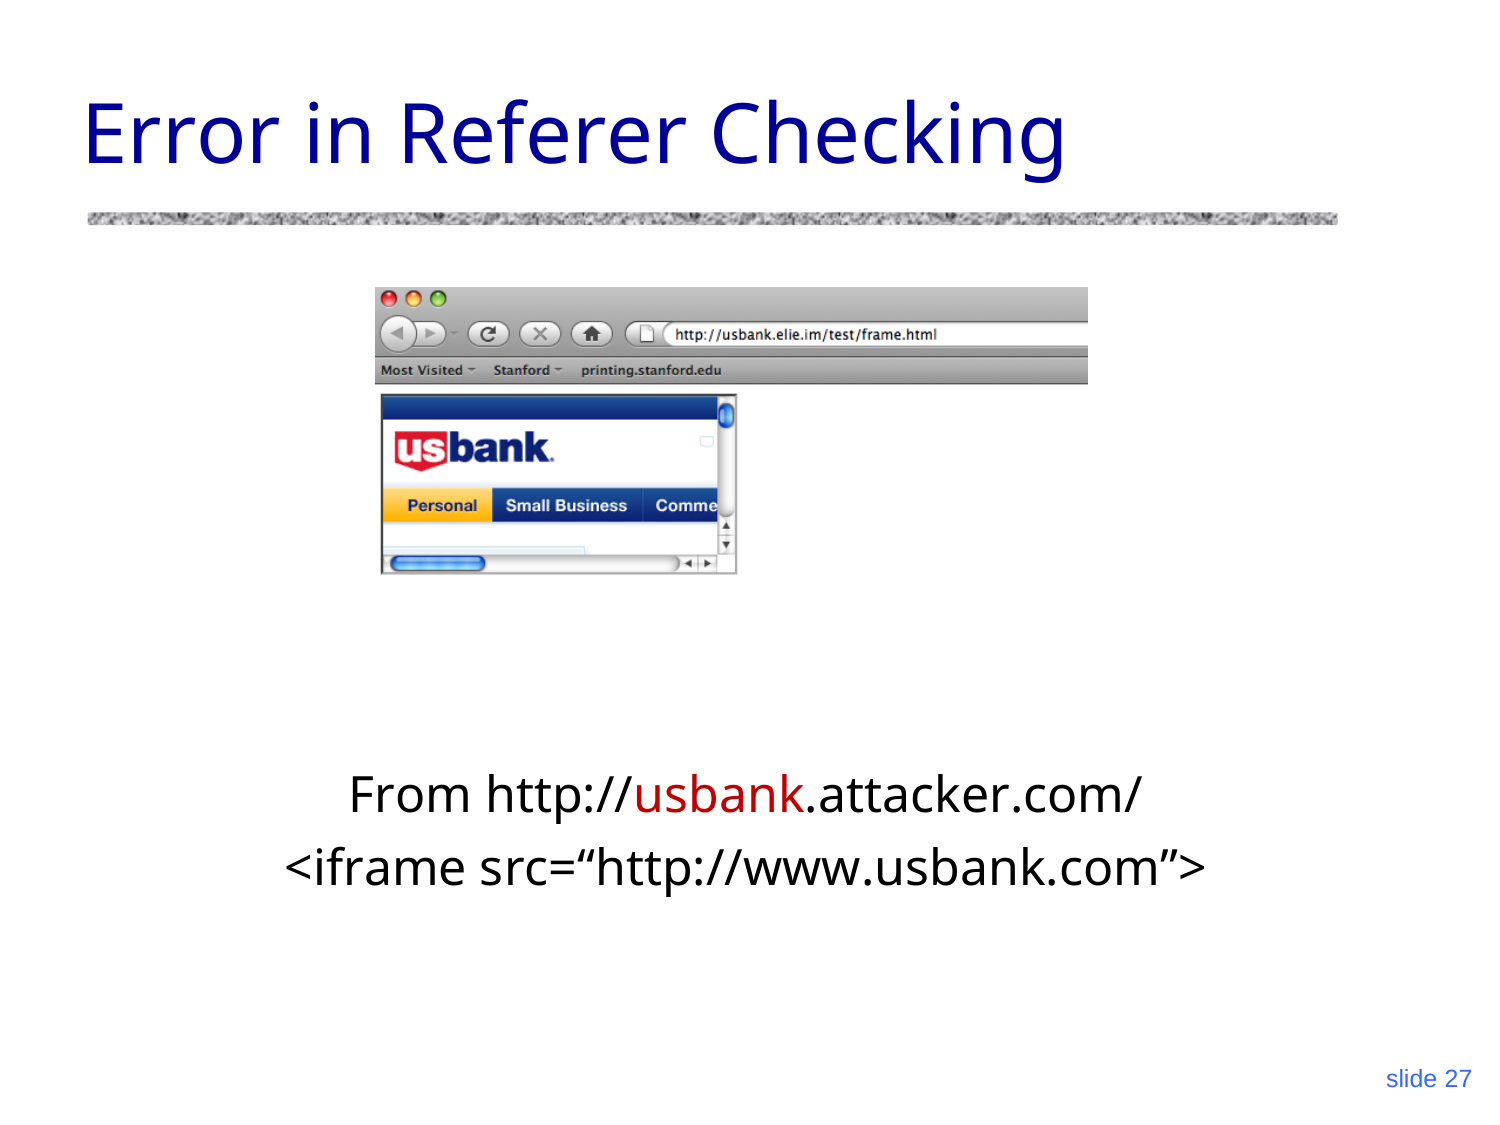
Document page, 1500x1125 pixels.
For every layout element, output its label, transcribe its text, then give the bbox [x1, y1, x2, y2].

text_box From http://usbank.attacker.com/ <iframe src=“http://www.usbank.com”> [74, 262, 1417, 994]
text_box slide <number> [1174, 1025, 1488, 1101]
text_box Error in Referer Checking [66, 37, 1342, 188]
picture [87, 212, 1338, 226]
picture [375, 287, 1088, 719]
